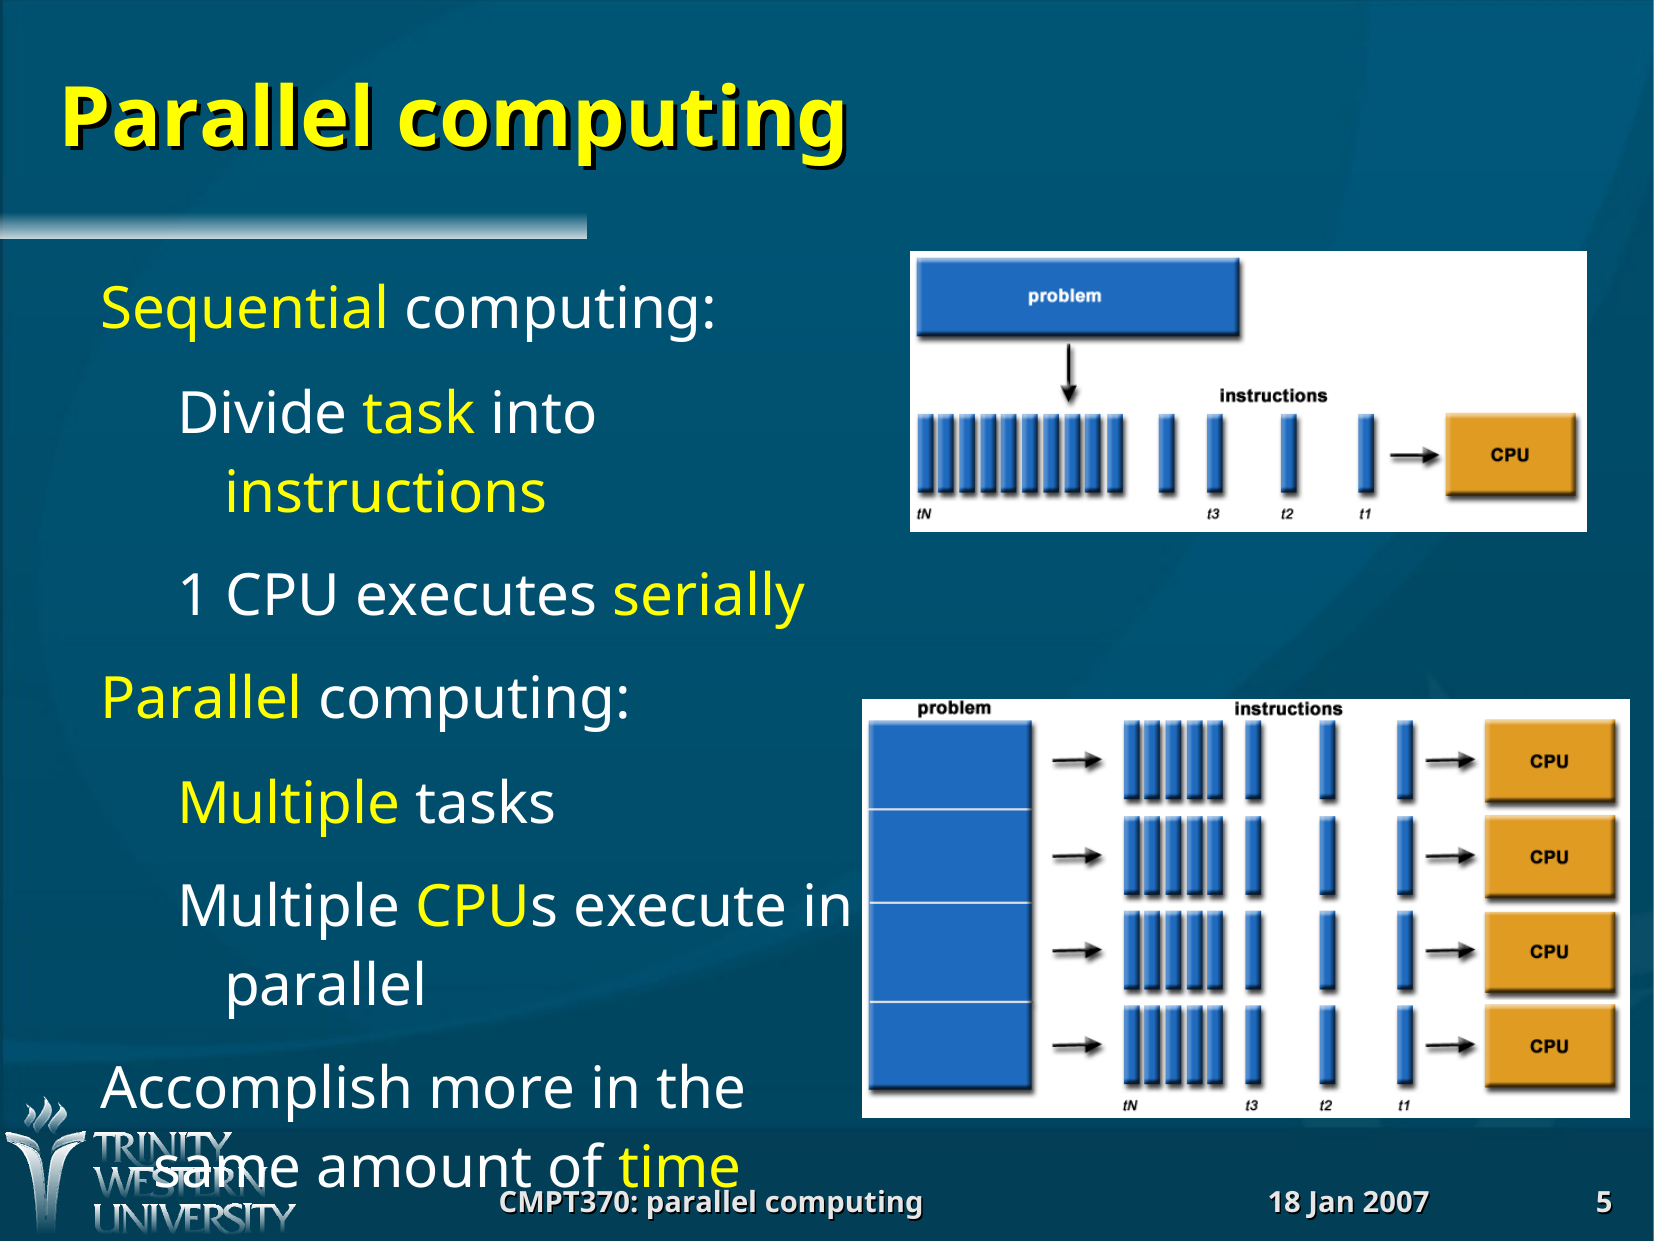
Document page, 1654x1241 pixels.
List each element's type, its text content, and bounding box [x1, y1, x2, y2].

picture [911, 252, 1586, 531]
picture [38, 1227, 54, 1232]
title Parallel computing [59, 19, 1548, 208]
picture [863, 692, 1654, 1126]
list Sequential computing: Divide task into instructions 1 CPU executes serially Parallel computing: Multiple tasks Multiple CPUs execute in parallel Accomplish more in the same amount of time [82, 266, 901, 1109]
picture [0, 214, 586, 232]
picture [0, 233, 586, 238]
